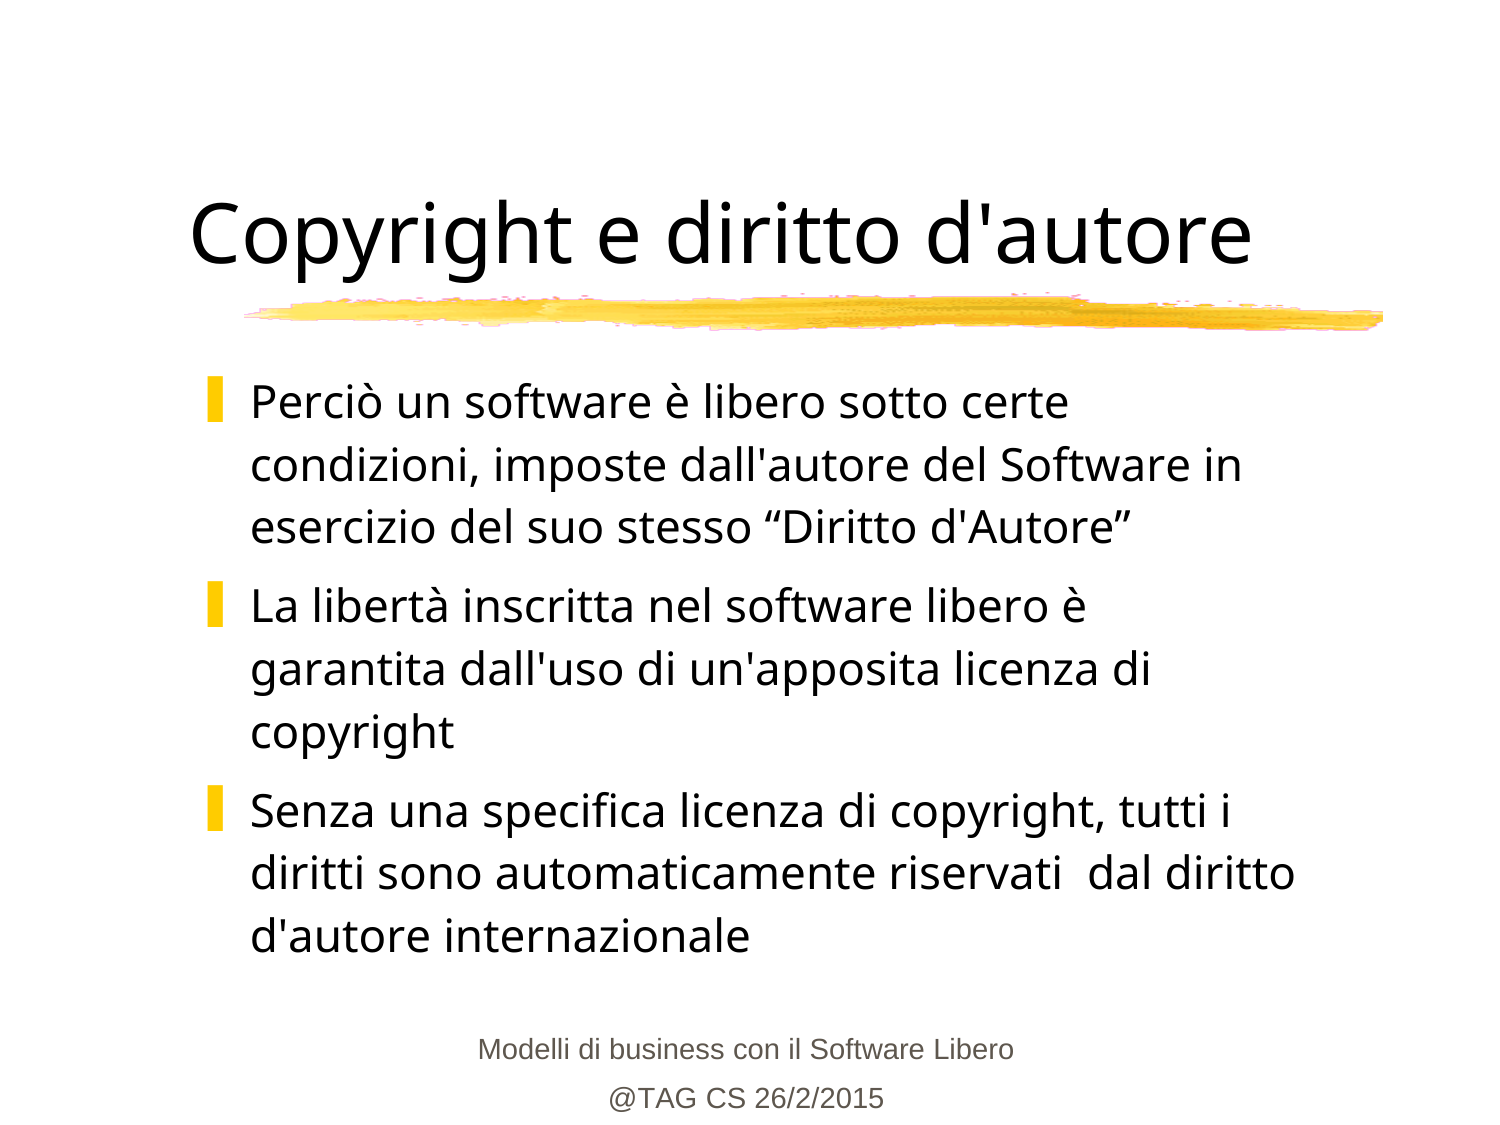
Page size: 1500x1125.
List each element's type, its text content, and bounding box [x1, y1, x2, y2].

list Perciò un software è libero sotto certe condizioni, imposte dall'autore del Software in esercizio del suo stesso “Diritto d'Autore” La libertà inscritta nel software libero è garantita dall'uso di un'apposita licenza di copyright Senza una specifica licenza di copyright, tutti i diritti sono automaticamente riservati dal diritto d'autore internazionale [181, 362, 1312, 963]
title Copyright e diritto d'autore [174, 118, 1388, 350]
